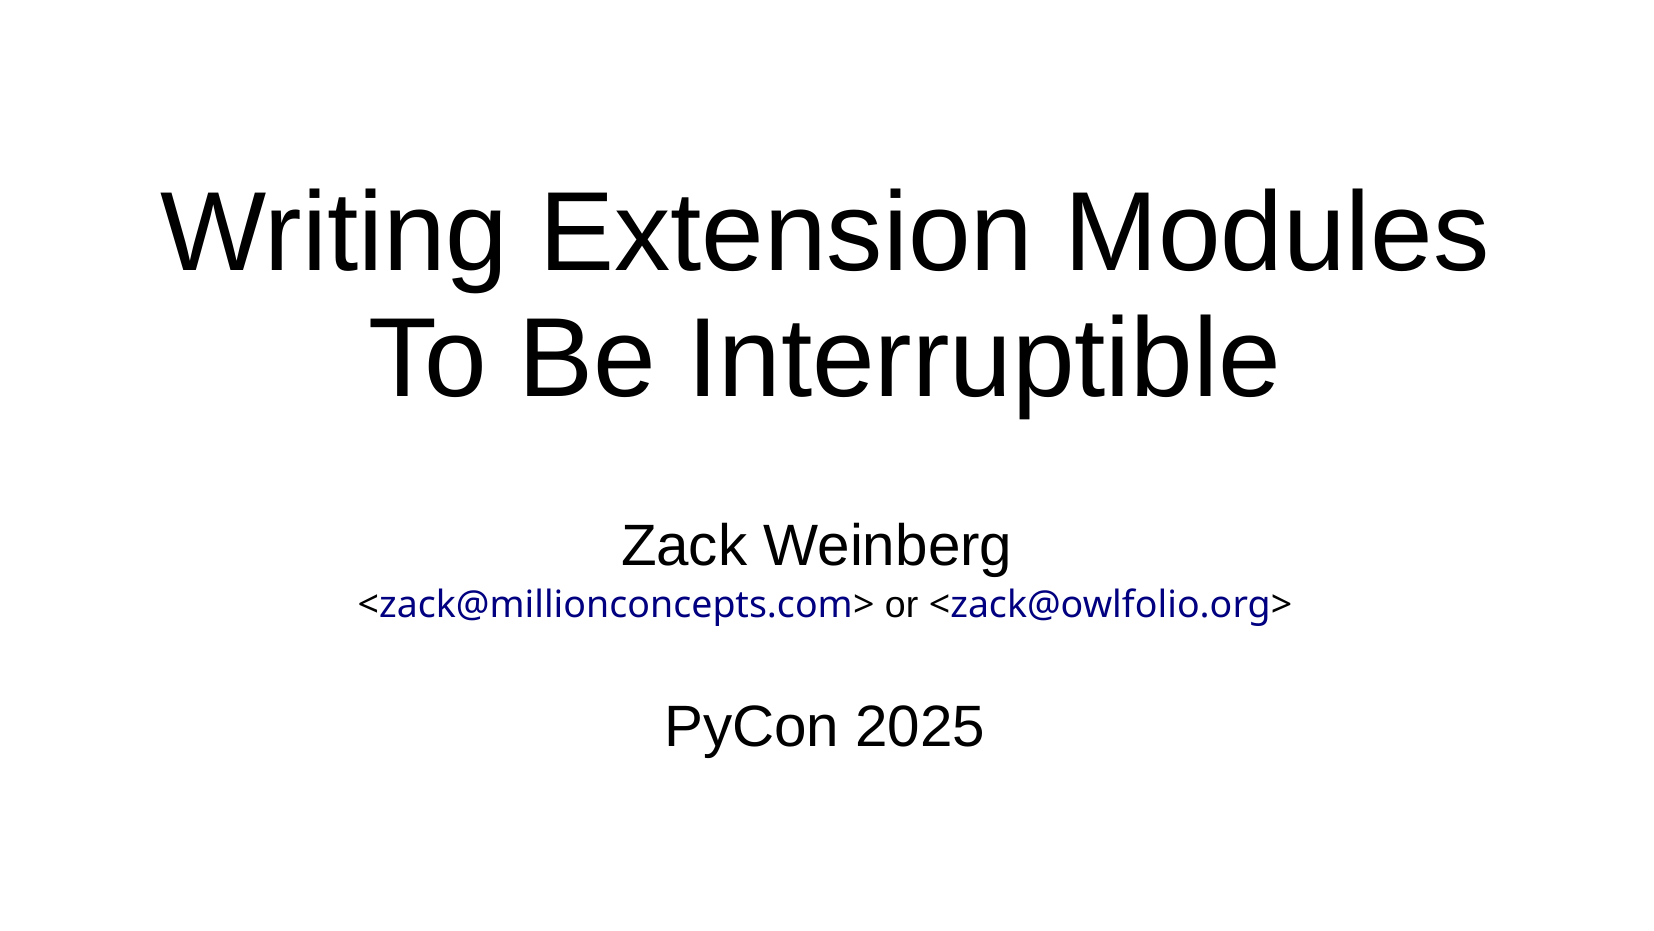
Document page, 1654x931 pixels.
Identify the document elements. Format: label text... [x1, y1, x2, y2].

text_box Writing Extension Modules To Be Interruptible Zack Weinberg <zack@millionconcepts.com> or <zack@owlfolio.org> PyCon 2025 [37, 28, 1613, 901]
